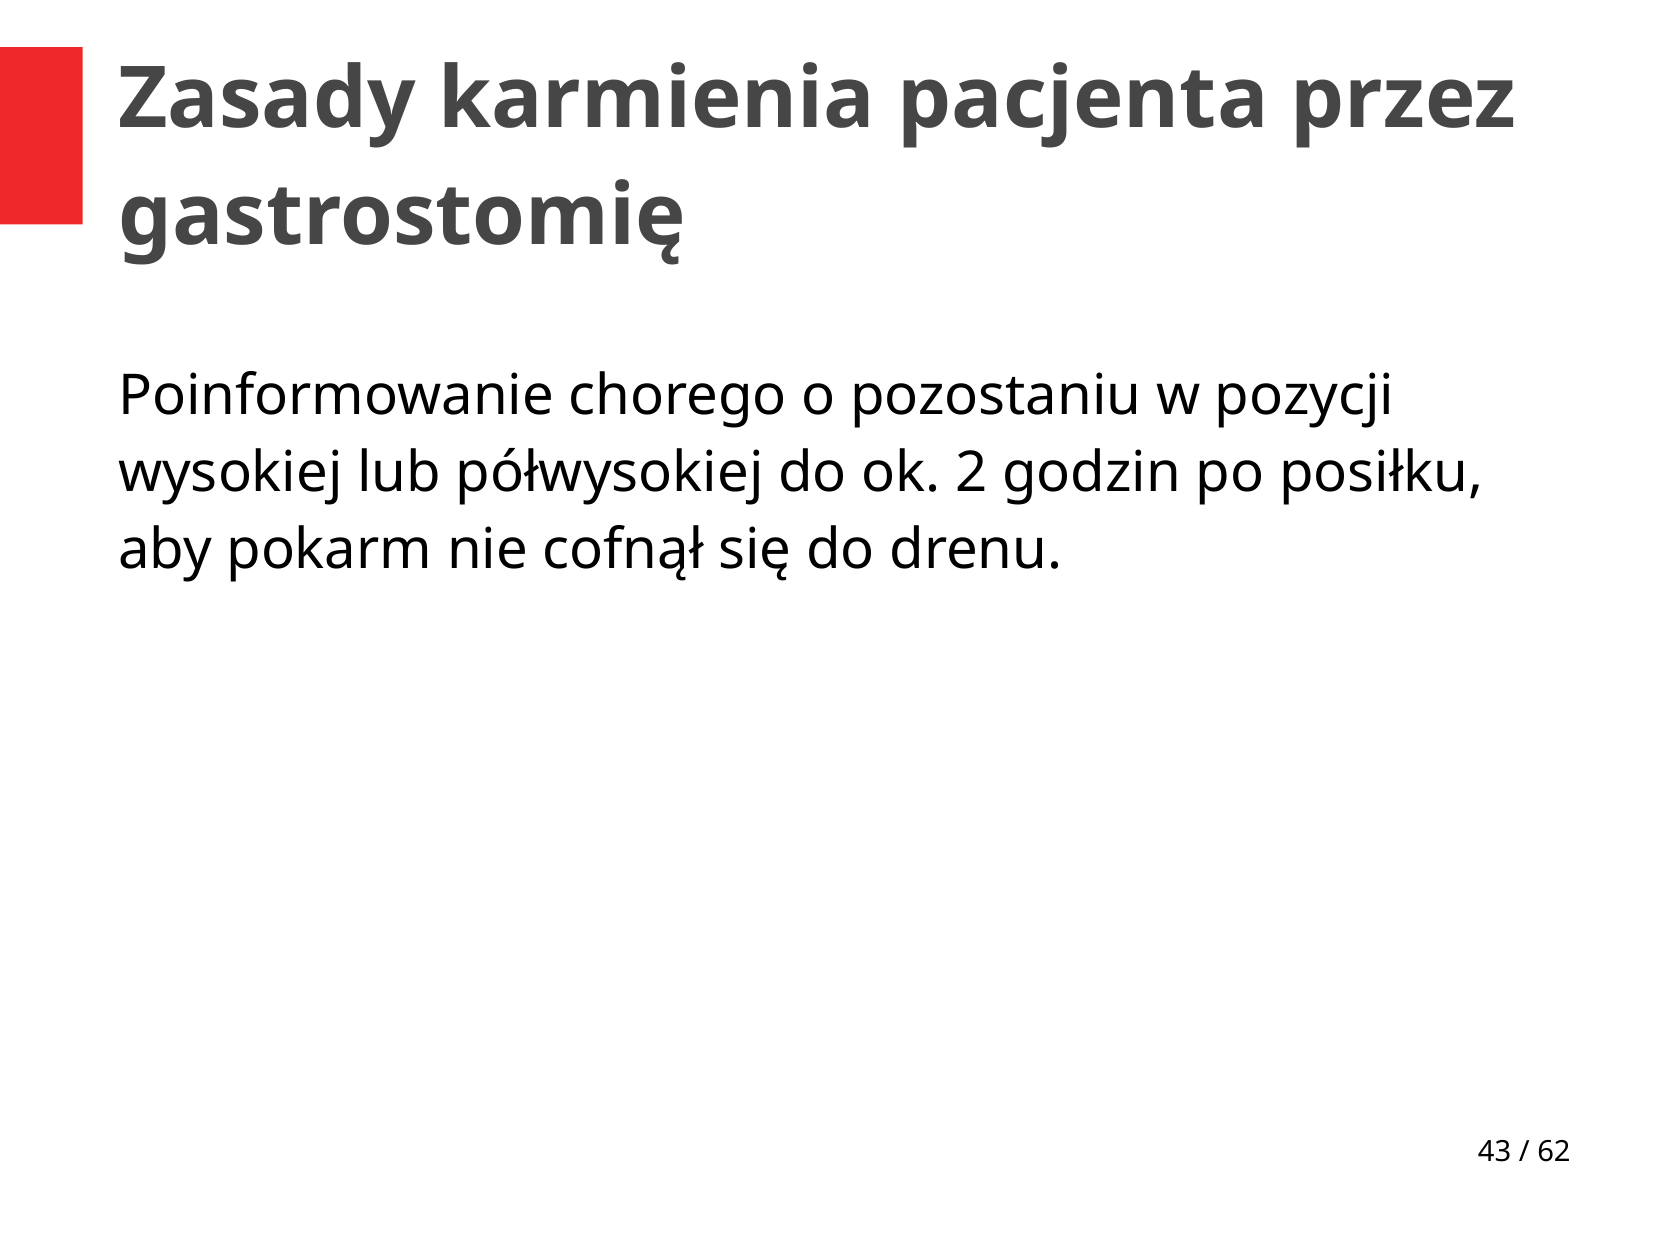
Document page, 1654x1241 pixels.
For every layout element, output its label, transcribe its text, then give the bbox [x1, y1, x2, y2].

title Zasady karmienia pacjenta przez gastrostomię [118, 21, 1571, 285]
list Poinformowanie chorego o pozostaniu w pozycji wysokiej lub półwysokiej do ok. 2 godzin po posiłku, aby pokarm nie cofnął się do drenu. [118, 354, 1536, 1074]
